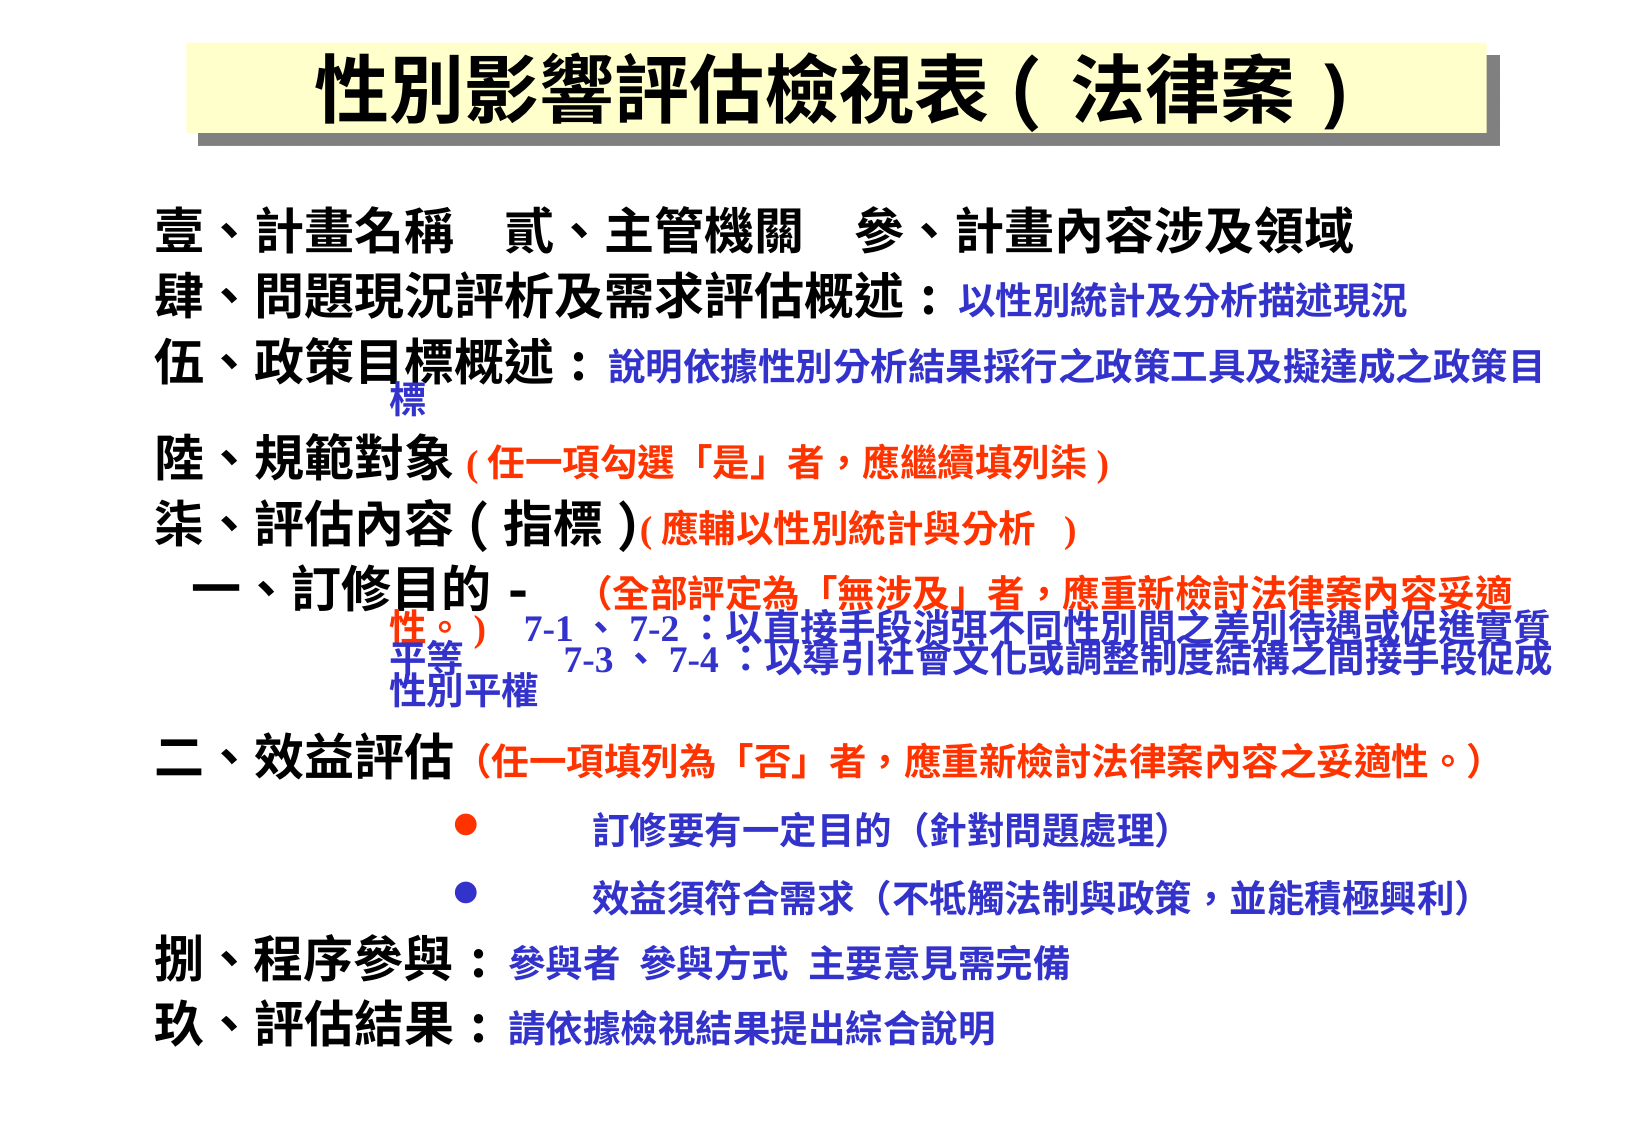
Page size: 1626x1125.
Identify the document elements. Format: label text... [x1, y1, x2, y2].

text_box 性別影響評估檢視表(法律案) [186, 42, 1487, 133]
text_box 壹、計畫名稱 貳、主管機關 參、計畫內容涉及領域 肆、問題現況評析及需求評估概述:以性別統計及分析描述現況 伍、政策目標概述:說明依據性別分析結果採行之政策工具及擬達成之政策目標 陸、規範對象(任一項勾選「是」者，應繼續填列柒) 柒、評估內容(指標)(應輔以性別統計與分析 ) 一、訂修目的- （全部評定為「無涉及」者，應重新檢討法律案內容妥適性。) 7-1、7-2：以直接手段消弭不同性別間之差別待遇或促進實質平等 7-3、7-4：以導引社會文化或調整制度結構之間接手段促成性別平權 二、效益評估（任一項填列為「否」者，應重新檢討法律案內容之妥適性。） 訂修要有一定目的（針對問題處理） 效益須符合需求（不牴觸法制與政策，並能積極興利） 捌、程序參與:參與者 參與方式 主要意見需完備 玖、評估結果:請依據檢視結果提出綜合說明 [139, 207, 1593, 1125]
